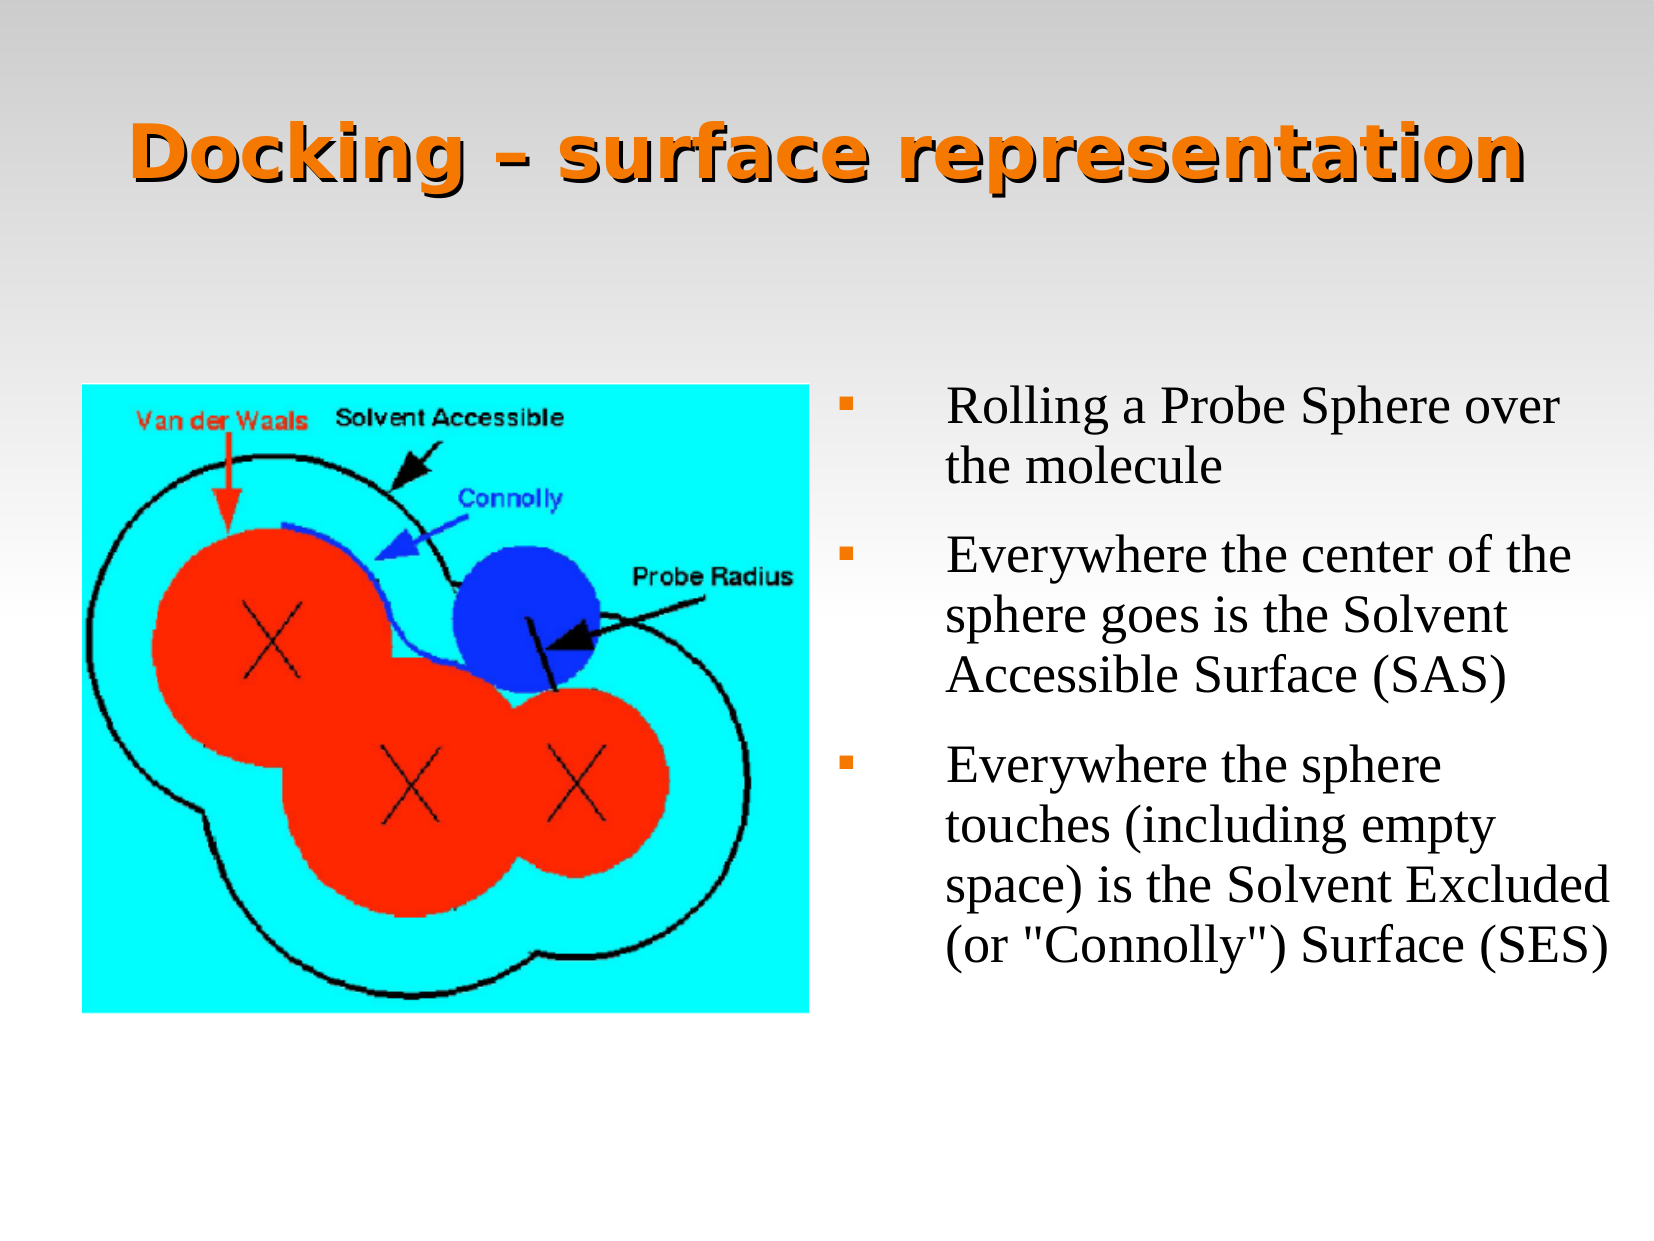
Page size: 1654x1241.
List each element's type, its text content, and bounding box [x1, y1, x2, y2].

list Rolling a Probe Sphere over the molecule Everywhere the center of the sphere goes is the Solvent Accessible Surface (SAS) Everywhere the sphere touches (including empty space) is the Solvent Excluded (or "Connolly") Surface (SES) [804, 375, 1613, 1194]
picture [82, 383, 804, 1015]
title Docking – surface representation [82, 49, 1571, 257]
